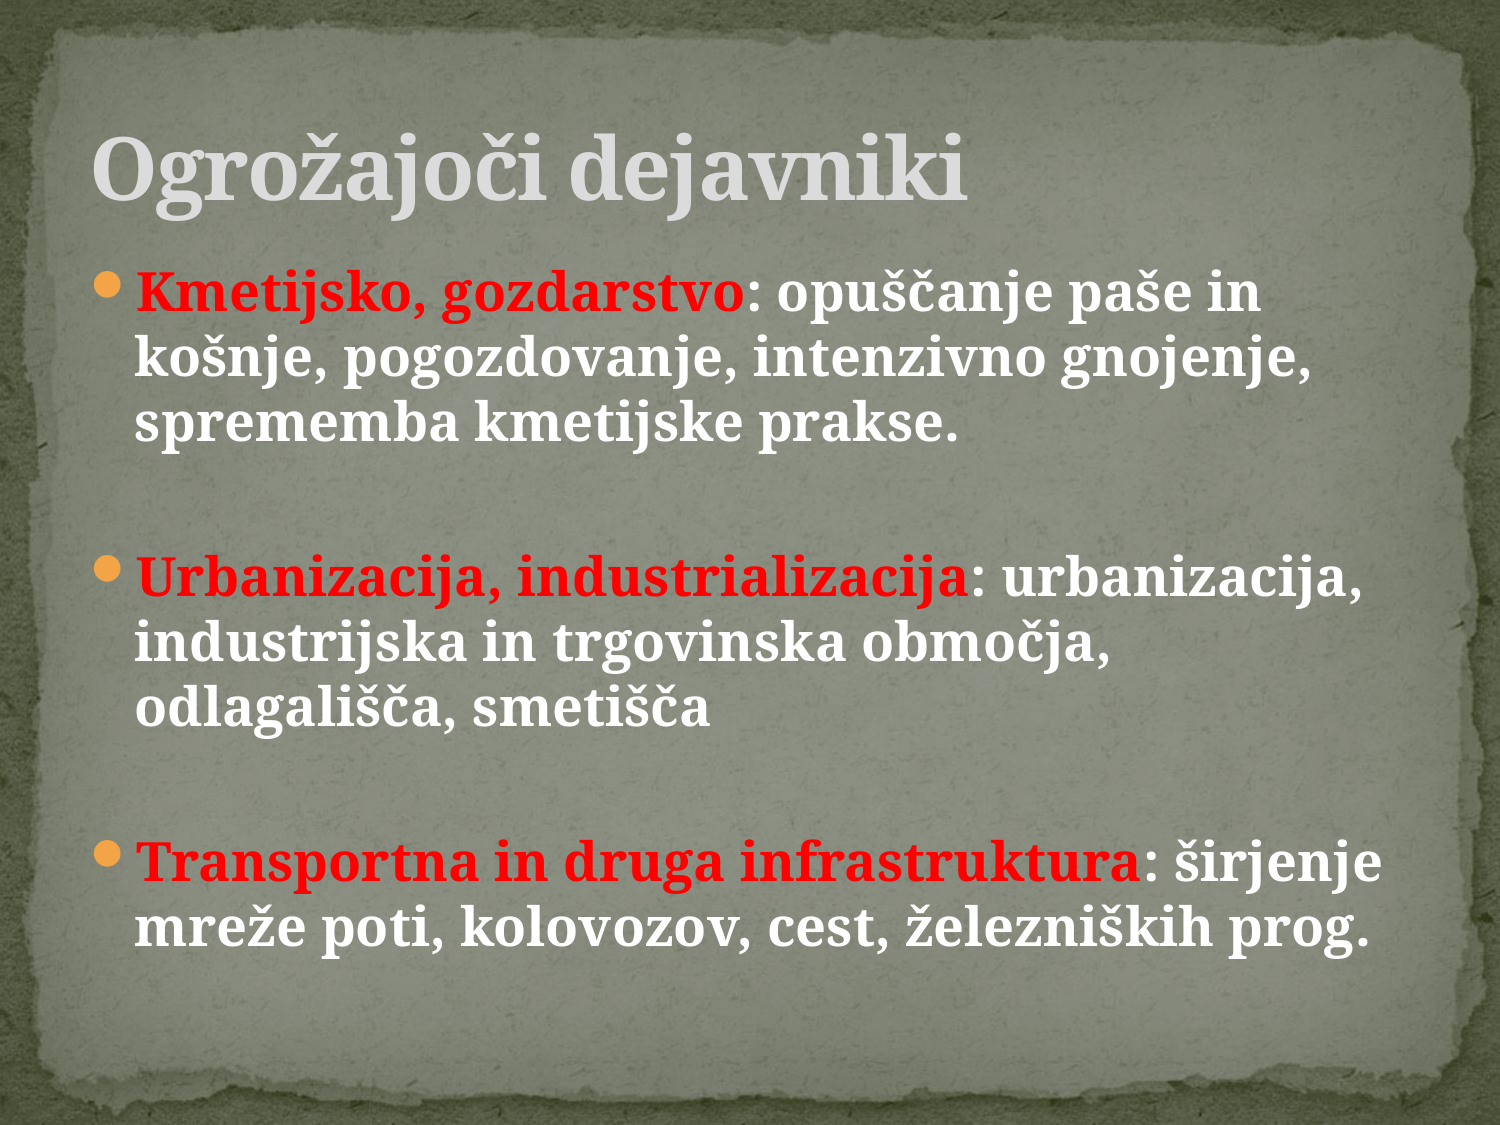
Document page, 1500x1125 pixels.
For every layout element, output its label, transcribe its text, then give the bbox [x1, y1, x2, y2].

list Kmetijsko, gozdarstvo: opuščanje paše in košnje, pogozdovanje, intenzivno gnojenje, sprememba kmetijske prakse. Urbanizacija, industrializacija: urbanizacija, industrijska in trgovinska območja, odlagališča, smetišča Transportna in druga infrastruktura: širjenje mreže poti, kolovozov, cest, železniških prog. [75, 249, 1425, 1000]
picture [0, 0, 1500, 1125]
title Ogrožajoči dejavniki [75, 24, 1425, 225]
